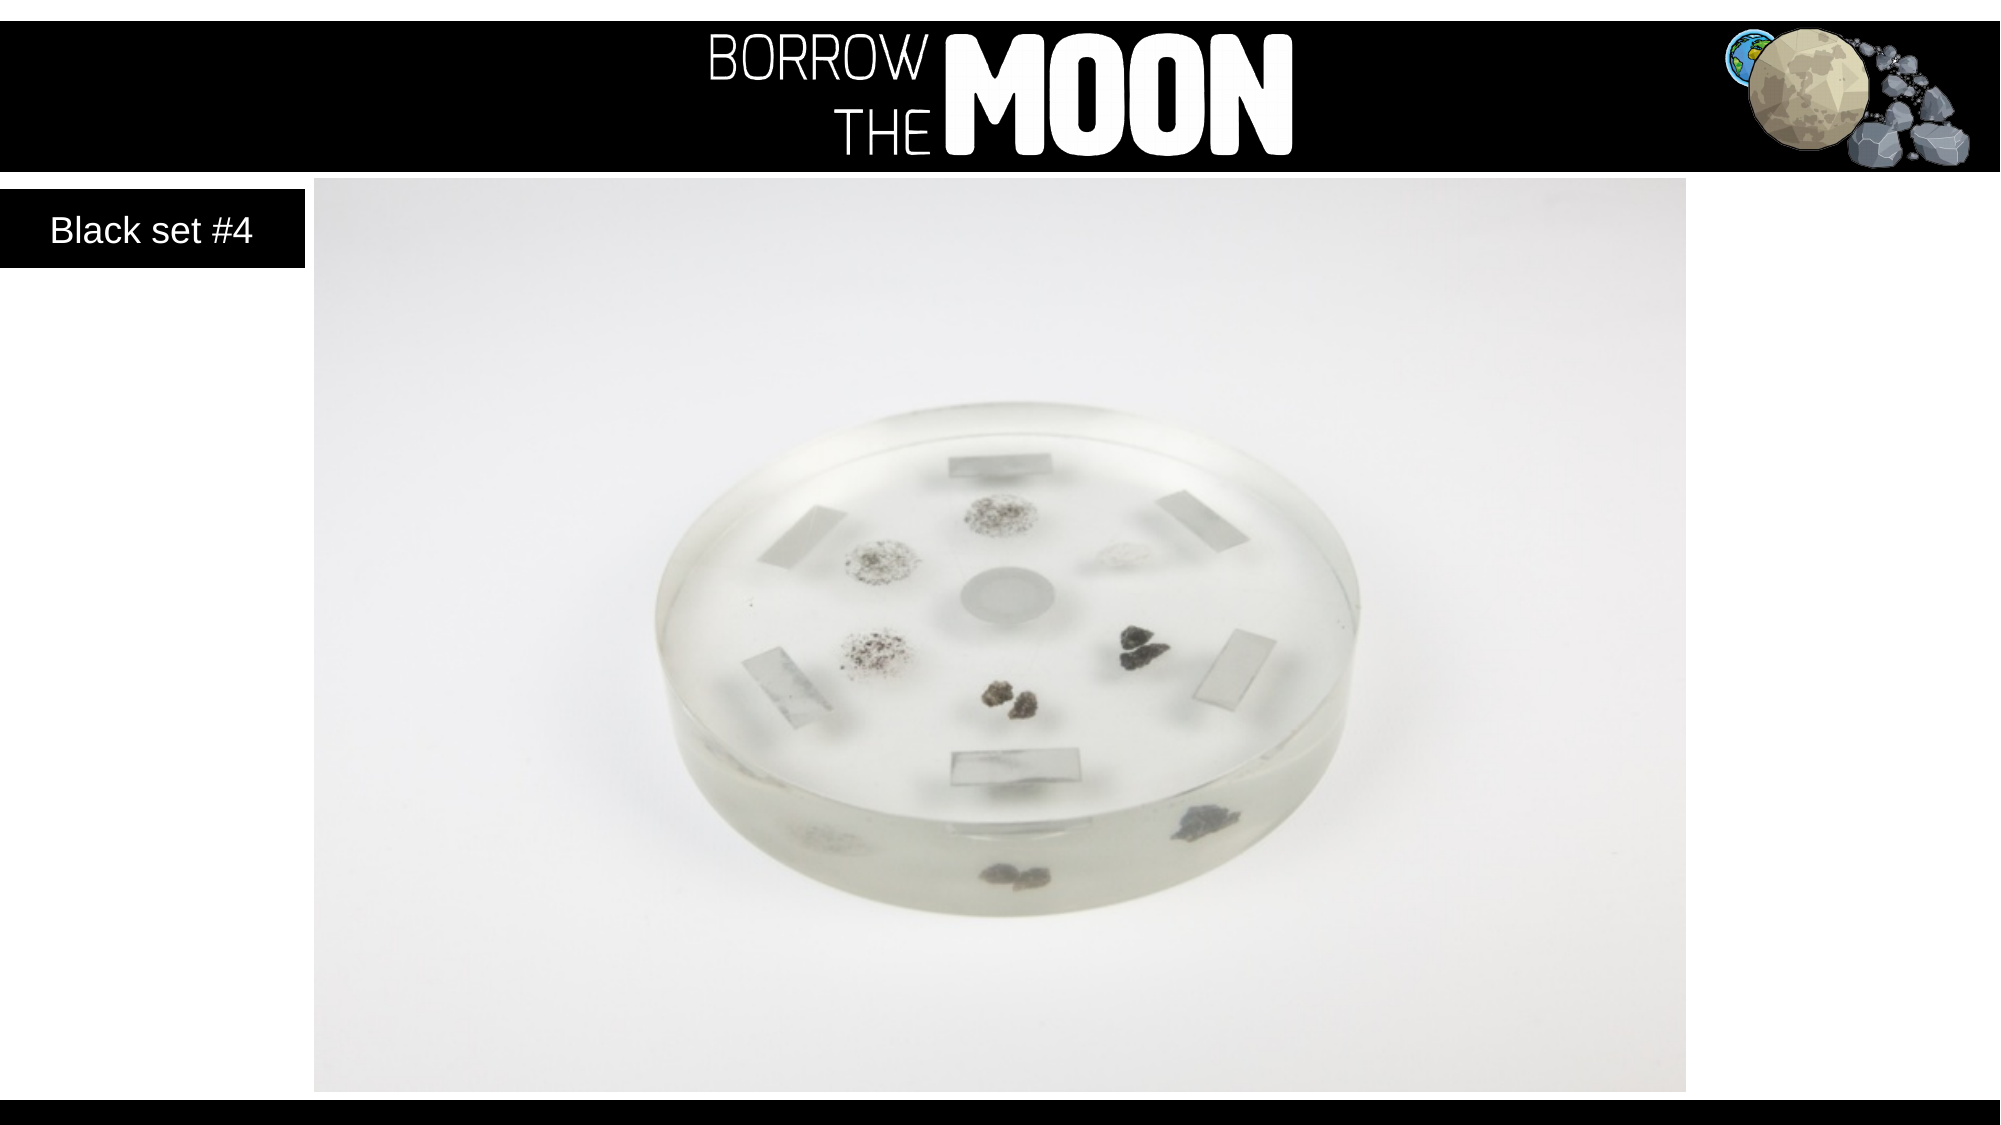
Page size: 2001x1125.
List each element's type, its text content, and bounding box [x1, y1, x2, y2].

picture [314, 178, 1686, 1092]
text_box Black set #4 [0, 189, 305, 268]
